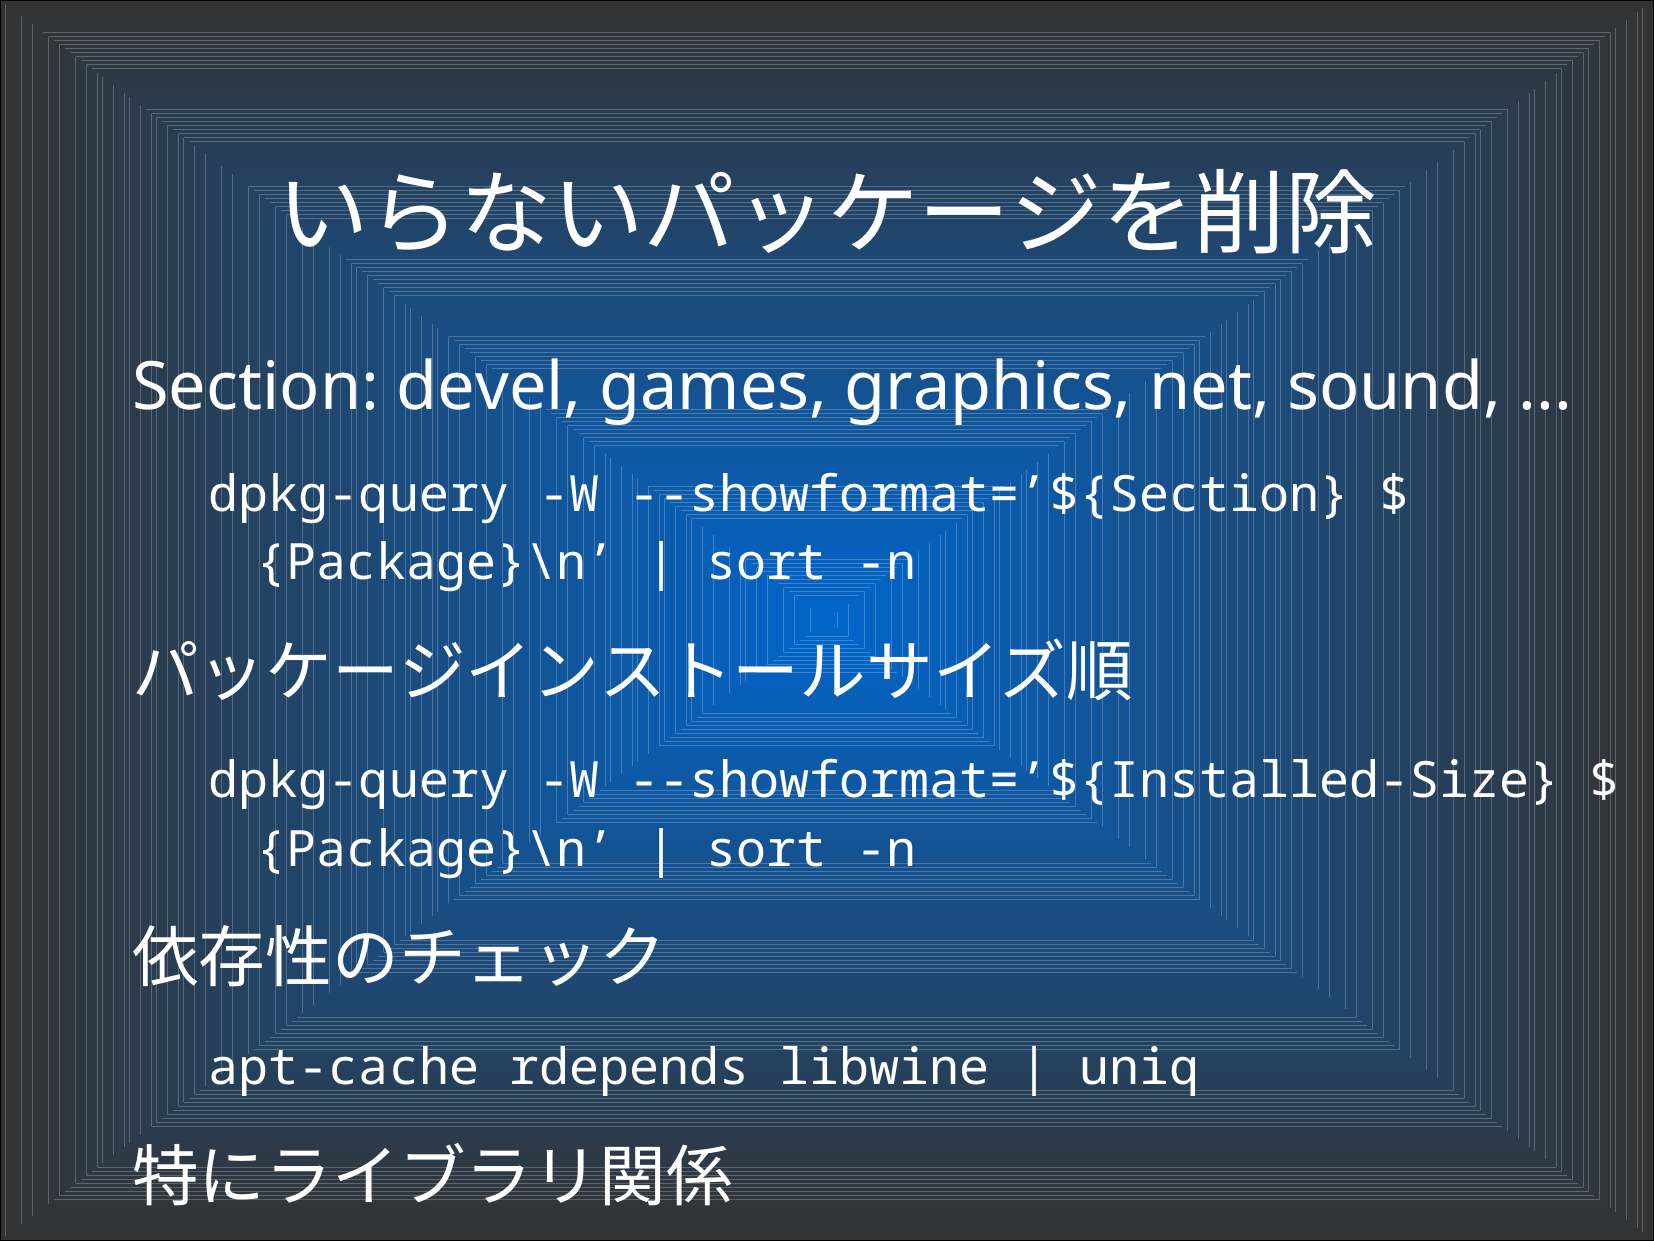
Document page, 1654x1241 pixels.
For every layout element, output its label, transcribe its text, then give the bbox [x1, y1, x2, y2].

title いらないパッケージを削除 [121, 102, 1534, 311]
list Section: devel, games, graphics, net, sound, ... dpkg-query -W --showformat=’${Section} ${Package}\n’ | sort -n パッケージインストールサイズ順 dpkg-query -W --showformat=’${Installed-Size} ${Package}\n’ | sort -n 依存性のチェック apt-cache rdepends libwine | uniq 特にライブラリ関係 deborphan -z | sort -n [114, 337, 1654, 1162]
